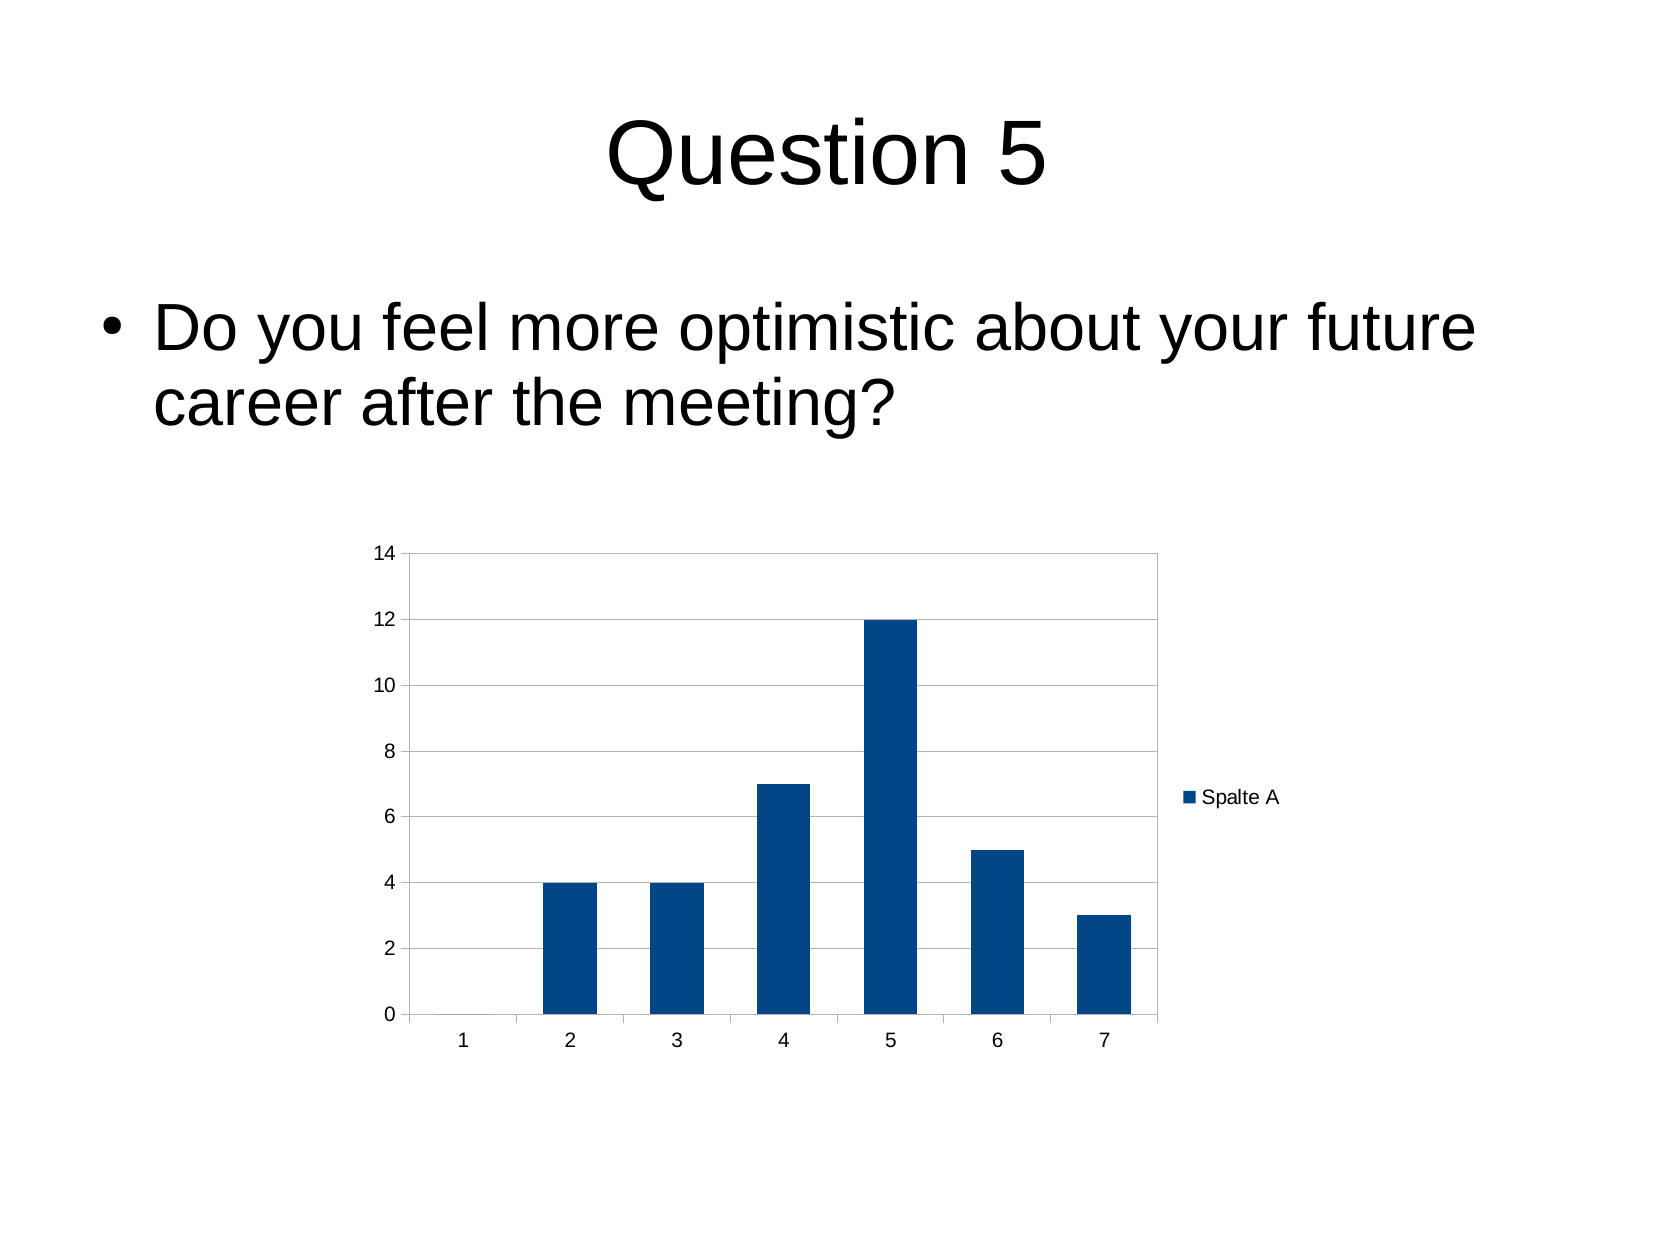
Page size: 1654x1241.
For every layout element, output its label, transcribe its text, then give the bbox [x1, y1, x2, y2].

title Question 5 [82, 49, 1571, 257]
chart [354, 531, 1300, 1063]
list Do you feel more optimistic about your future career after the meeting? [82, 290, 1571, 1010]
